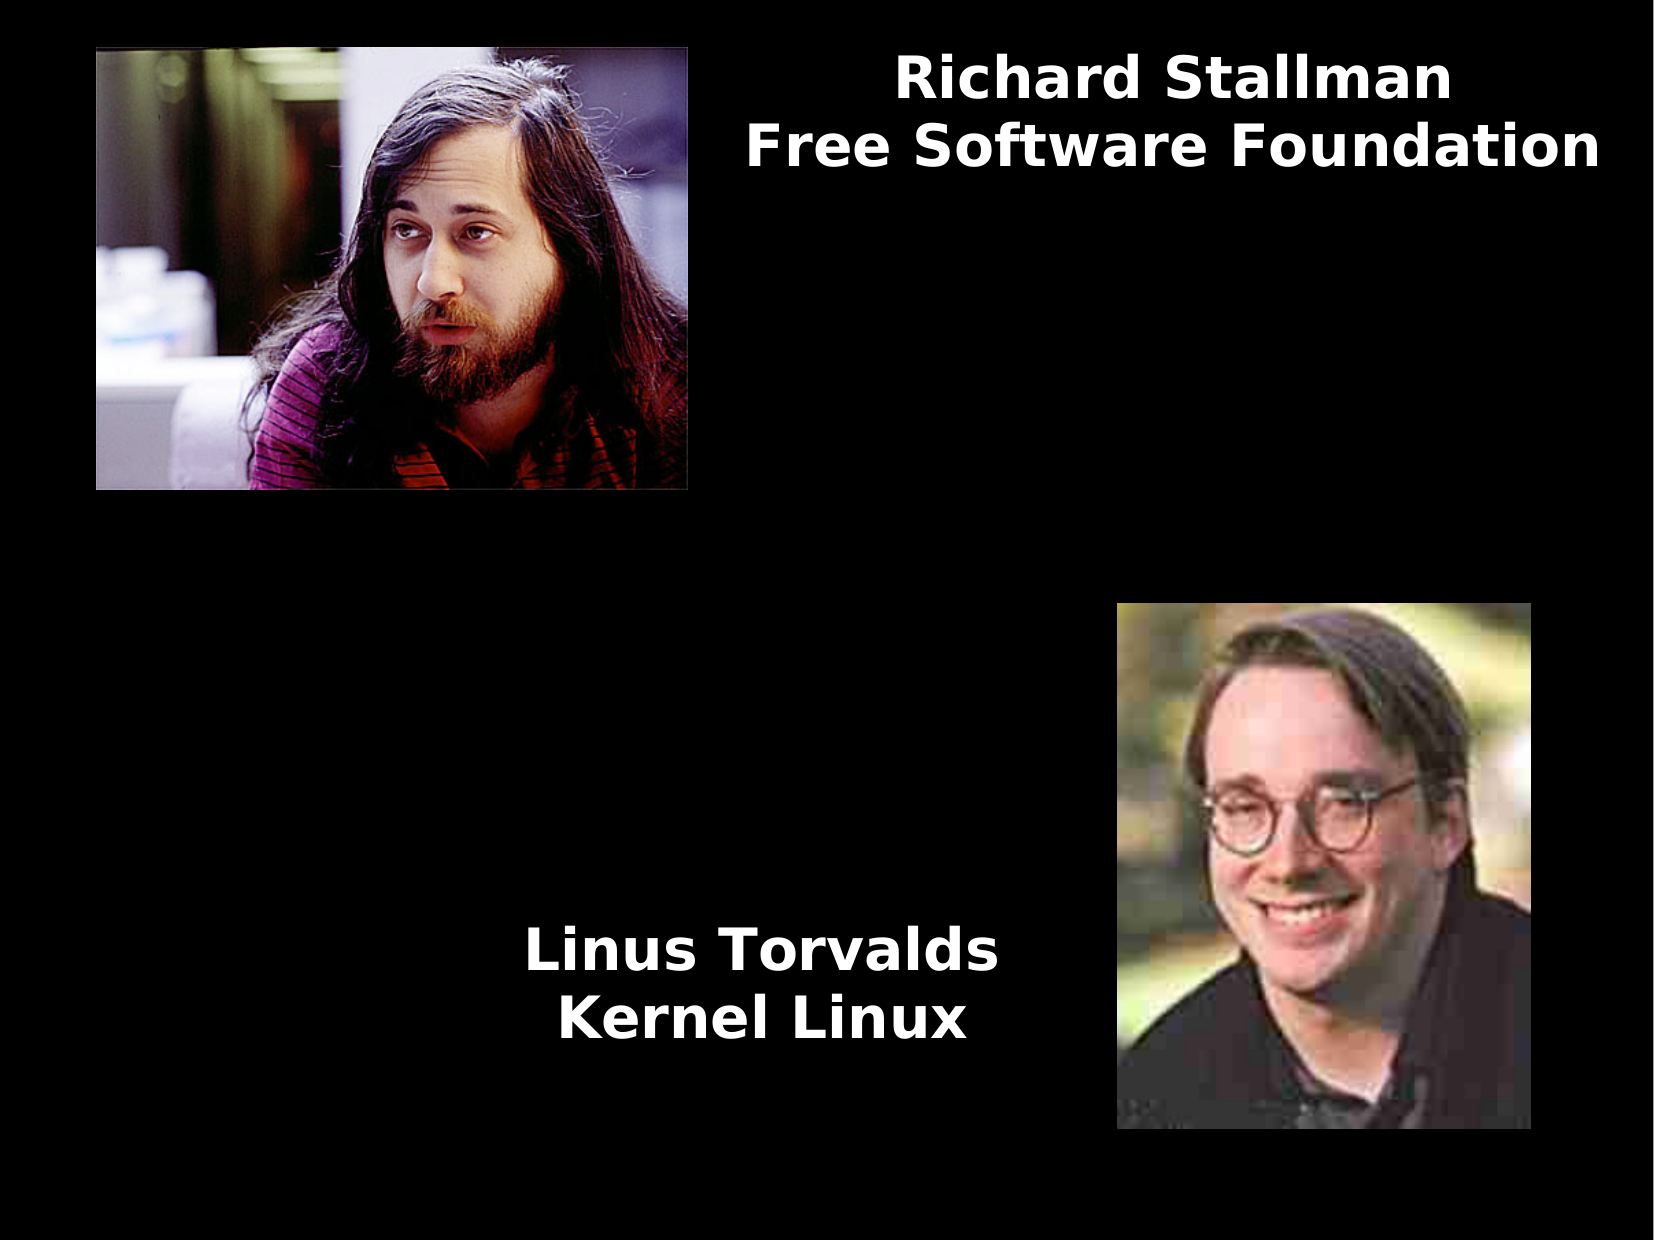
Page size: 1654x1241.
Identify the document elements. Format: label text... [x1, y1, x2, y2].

text_box Linus Torvalds Kernel Linux [523, 916, 1006, 1082]
picture [1117, 603, 1531, 1129]
text_box Richard Stallman Free Software Foundation [745, 44, 1614, 210]
picture [96, 47, 688, 490]
